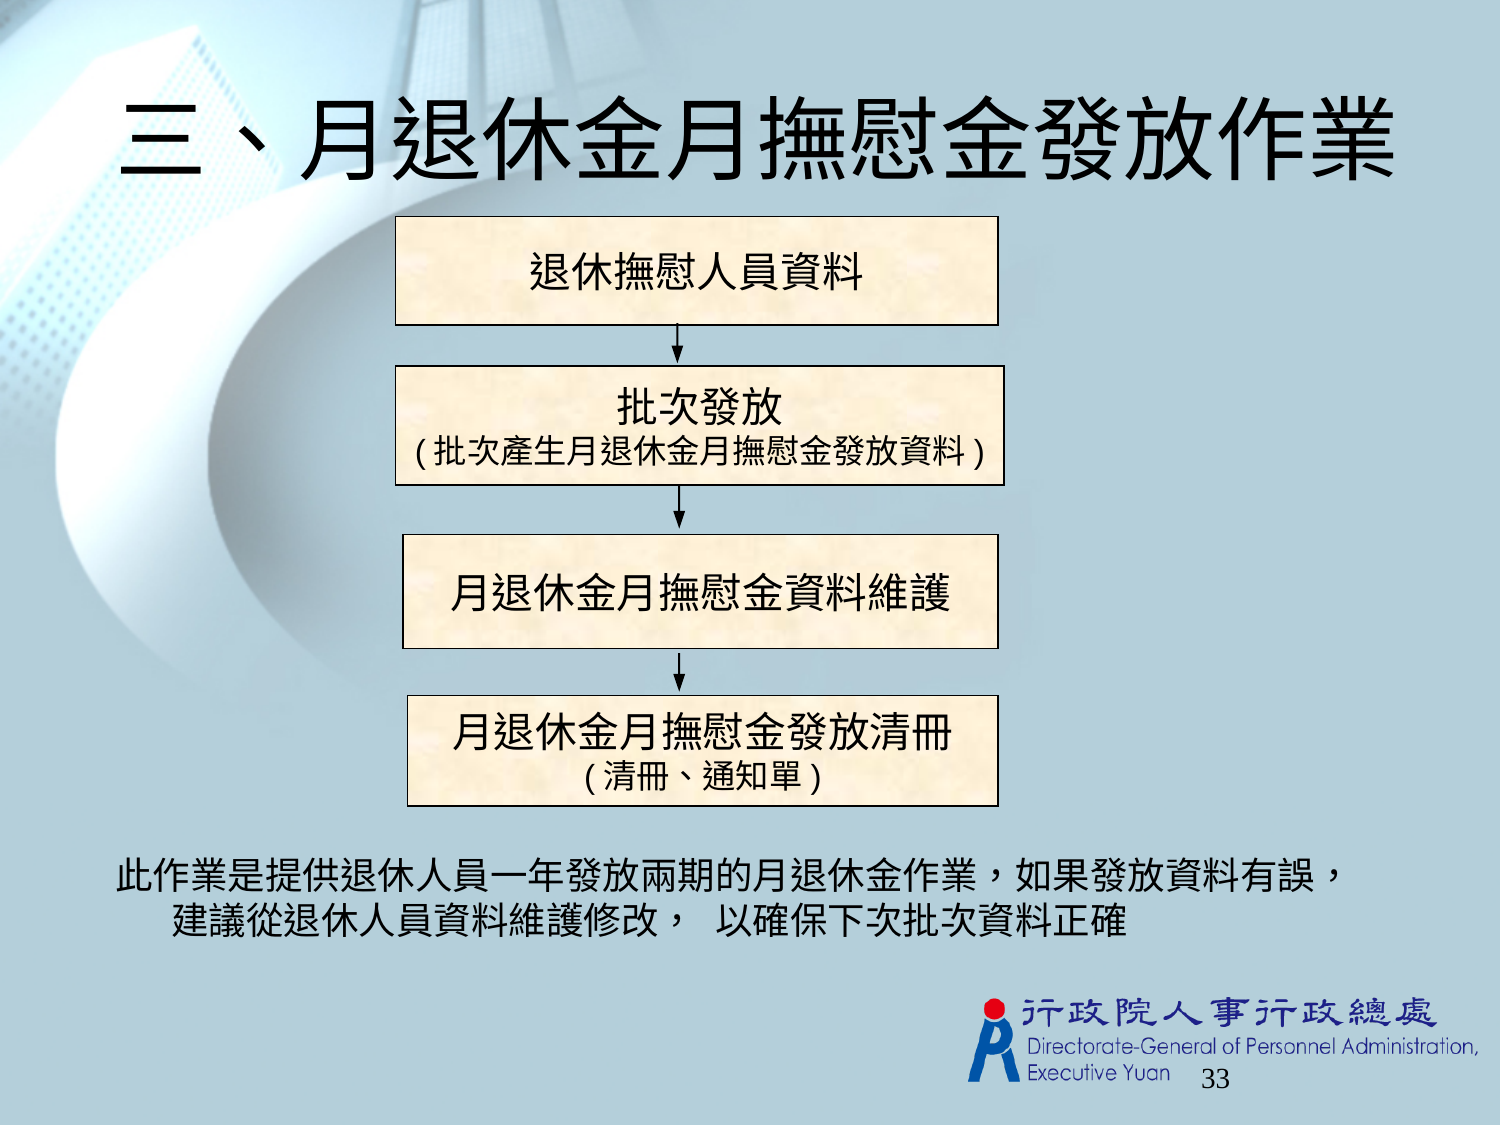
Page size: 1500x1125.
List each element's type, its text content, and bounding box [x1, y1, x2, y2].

text_box [1185, 1058, 1499, 1125]
text_box 退休撫慰人員資料 [396, 217, 998, 325]
text_box 月退休金月撫慰金發放清冊 (清冊、通知單) [407, 695, 998, 806]
text_box 此作業是提供退休人員一年發放兩期的月退休金作業，如果發放資料有誤，建議從退休人員資料維護修改， 以確保下次批次資料正確 [100, 844, 1375, 952]
title 三、月退休金月撫慰金發放作業 [100, 42, 1447, 231]
text_box 月退休金月撫慰金資料維護 [403, 535, 998, 648]
text_box 批次發放 (批次產生月退休金月撫慰金發放資料) [396, 366, 1004, 485]
